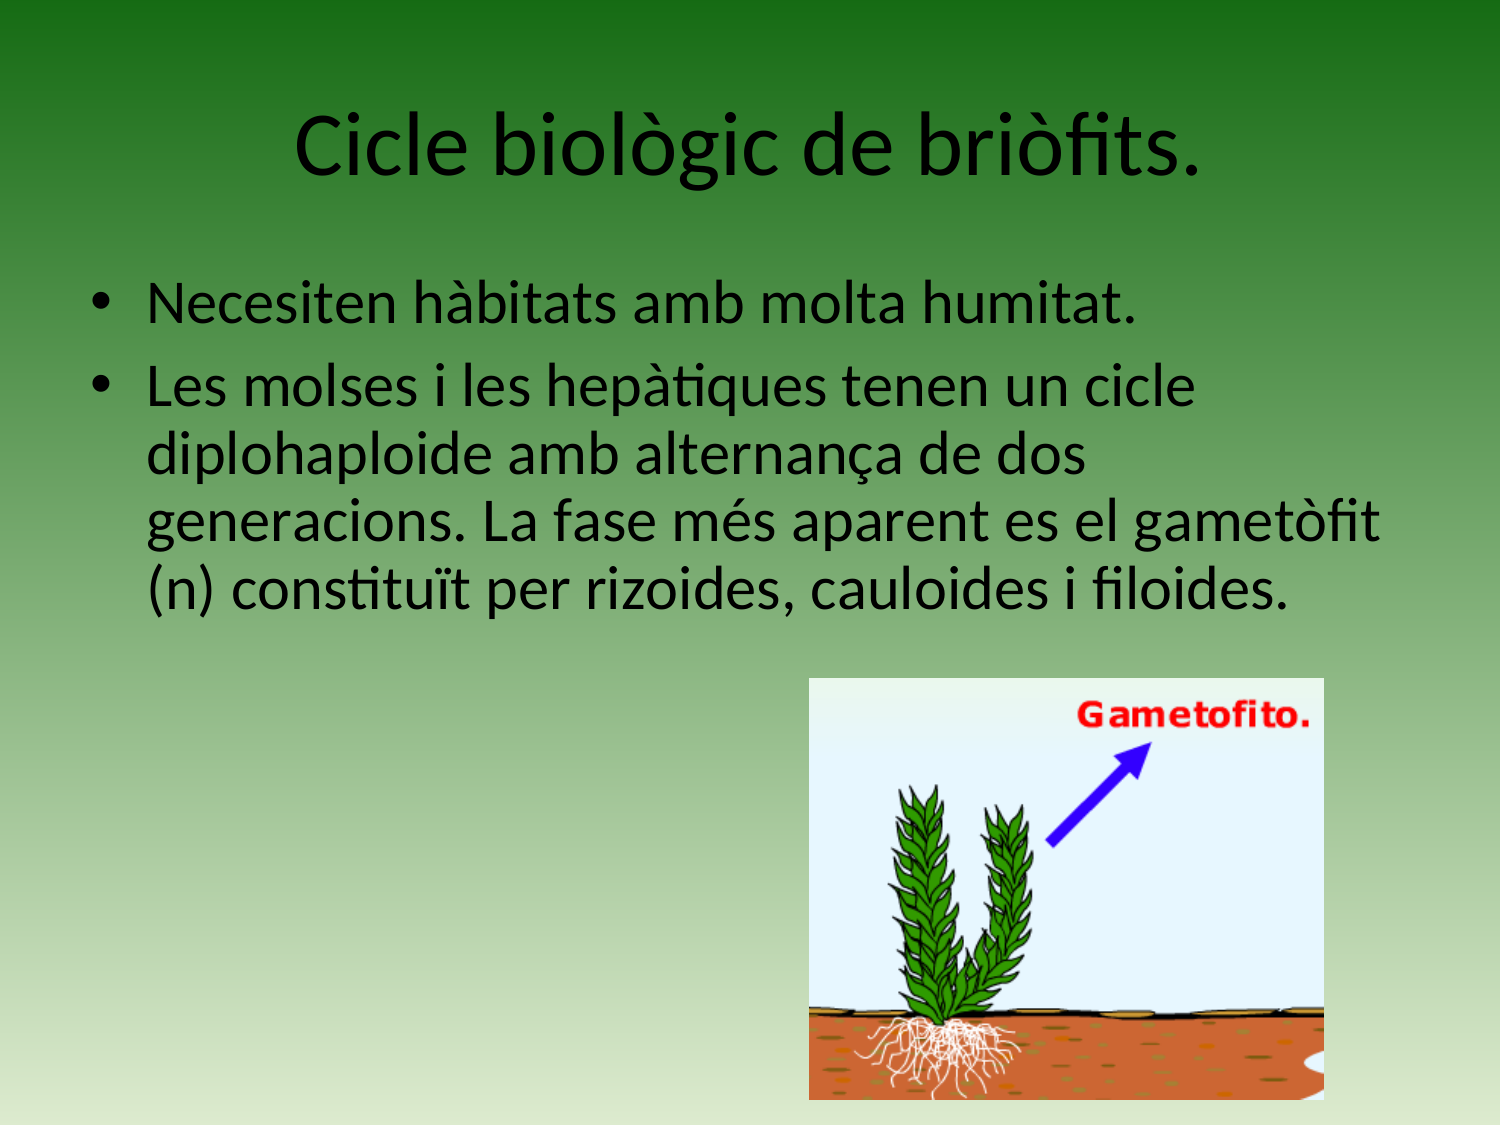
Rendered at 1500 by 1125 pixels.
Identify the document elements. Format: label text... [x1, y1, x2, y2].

picture [809, 678, 1324, 1100]
list Necesiten hàbitats amb molta humitat. Les molses i les hepàtiques tenen un cicle diplohaploide amb alternança de dos generacions. La fase més aparent es el gametòfit (n) constituït per rizoides, cauloides i filoides. [75, 262, 1426, 717]
title Cicle biològic de briòfits. [75, 45, 1426, 233]
